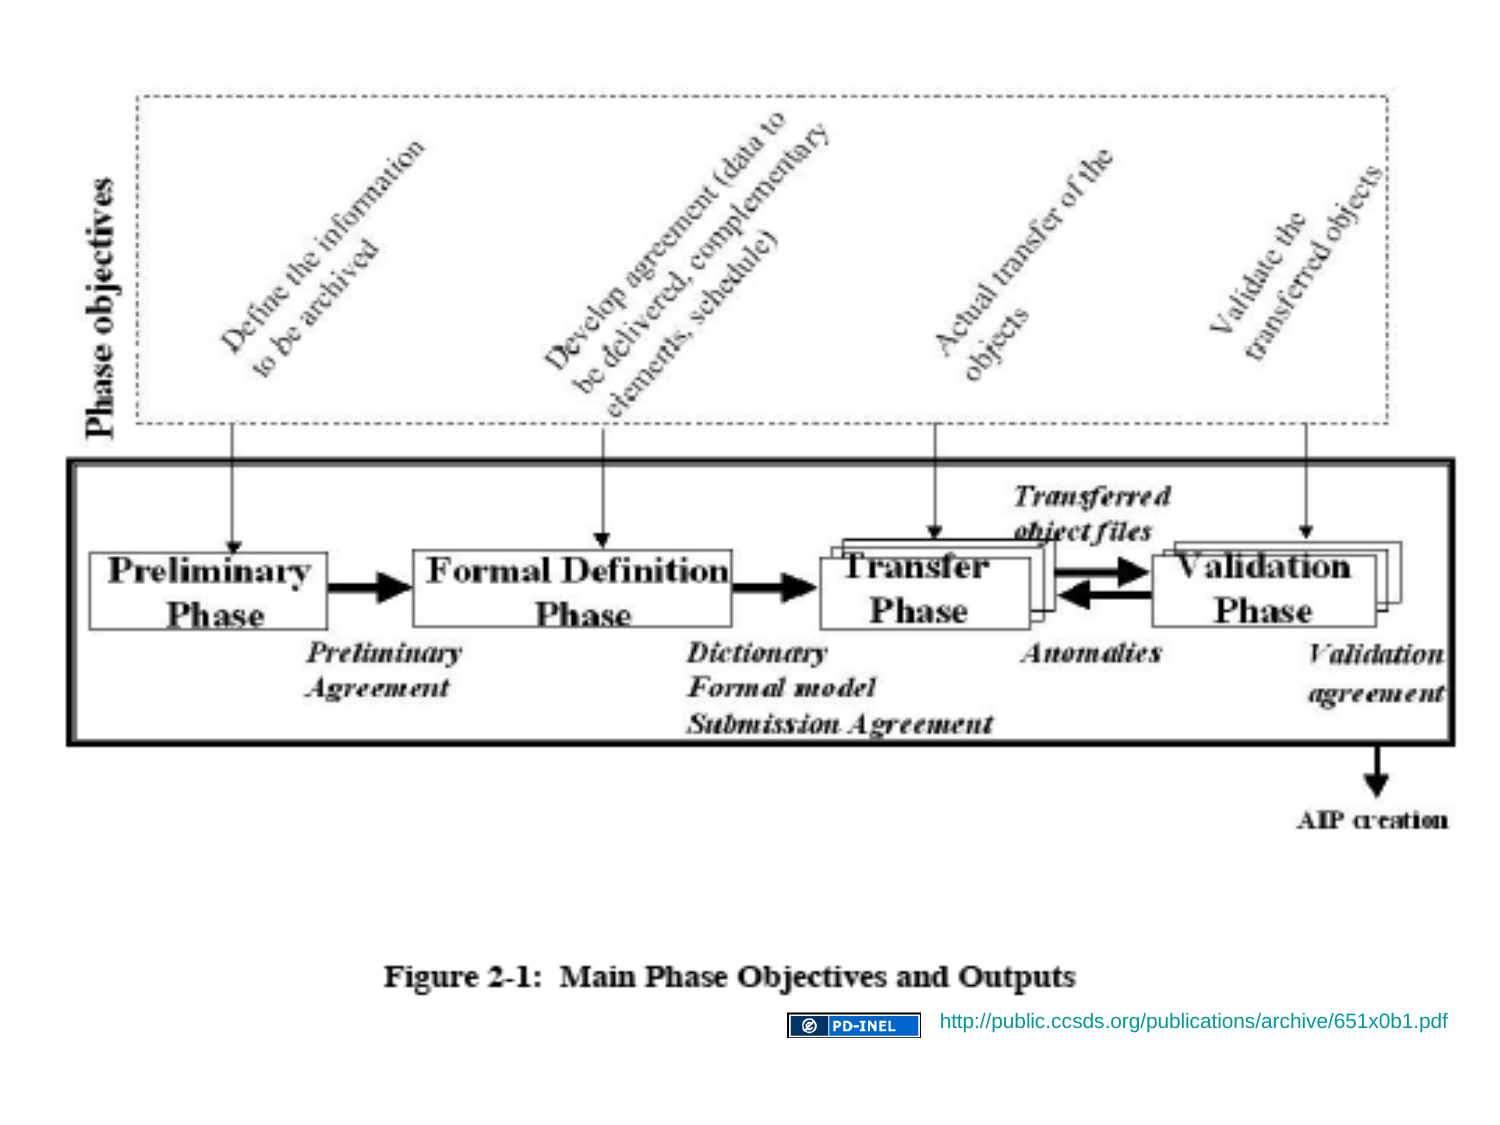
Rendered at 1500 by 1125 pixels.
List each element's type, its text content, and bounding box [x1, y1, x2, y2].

text_box http://public.ccsds.org/publications/archive/651x0b1.pdf [924, 999, 1476, 1041]
picture [0, 0, 1500, 1038]
